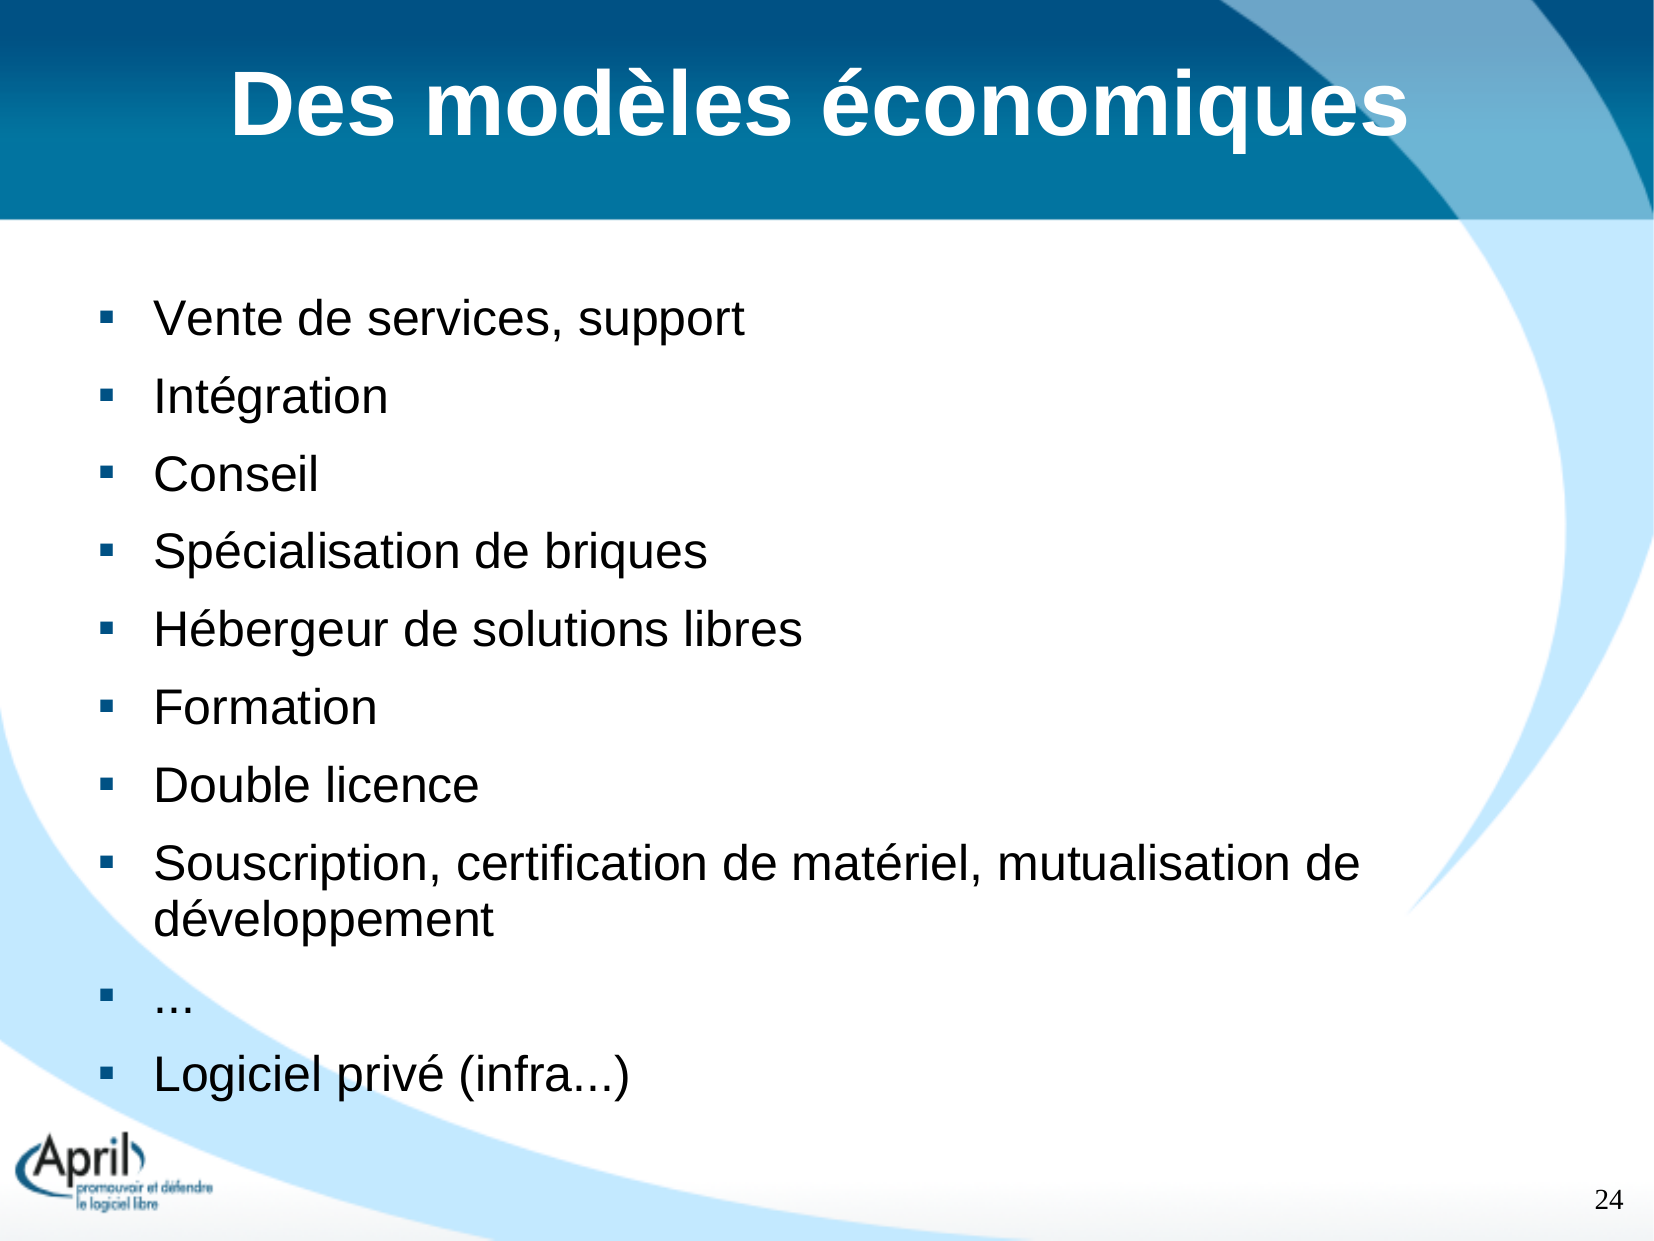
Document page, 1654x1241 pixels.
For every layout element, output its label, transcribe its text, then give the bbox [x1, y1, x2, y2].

title Des modèles économiques [76, 7, 1565, 200]
picture [0, 0, 1654, 1241]
list Vente de services, support Intégration Conseil Spécialisation de briques Hébergeur de solutions libres Formation Double licence Souscription, certification de matériel, mutualisation de développement ... Logiciel privé (infra...) [82, 290, 1571, 1103]
